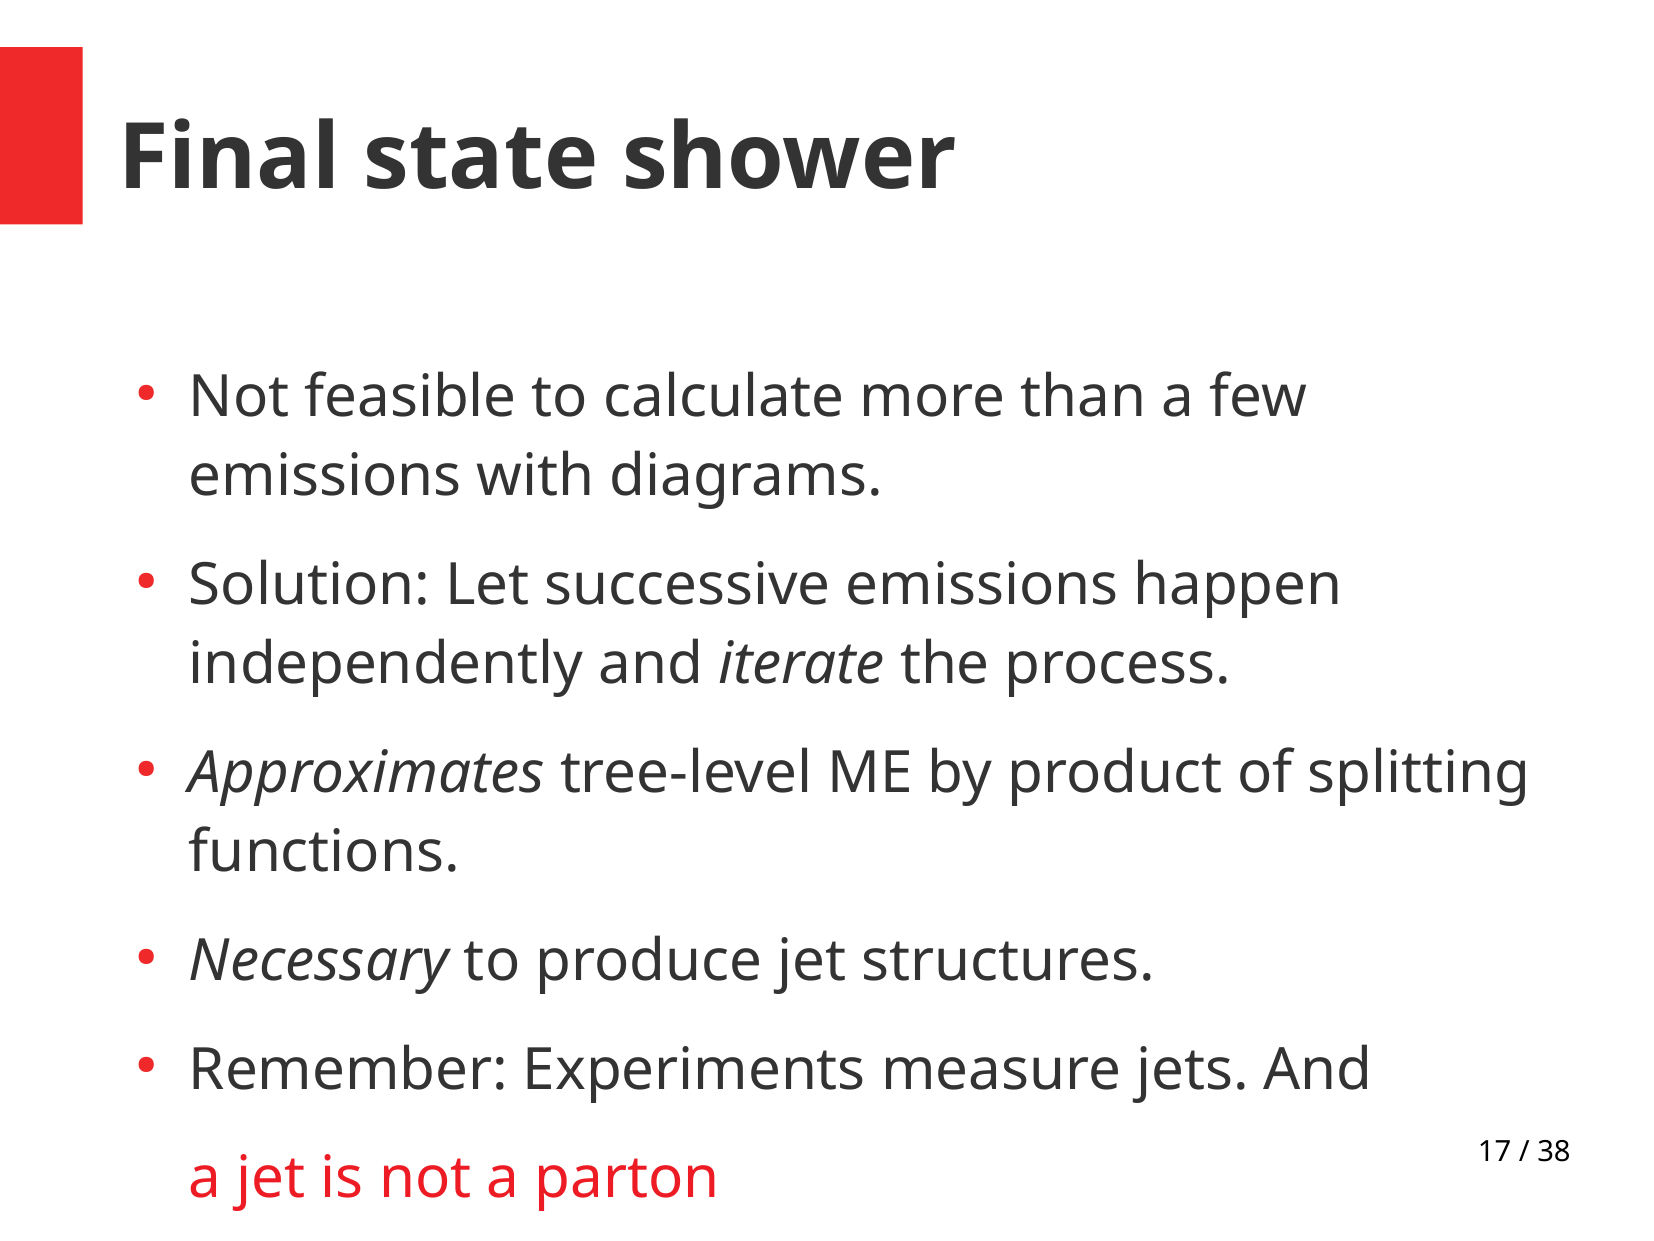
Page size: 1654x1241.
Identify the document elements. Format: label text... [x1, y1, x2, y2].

title Final state shower [118, 49, 1571, 257]
list Not feasible to calculate more than a few emissions with diagrams. Solution: Let successive emissions happen independently and iterate the process. Approximates tree-level ME by product of splitting functions. Necessary to produce jet structures. Remember: Experiments measure jets. And a jet is not a parton [118, 354, 1536, 1074]
